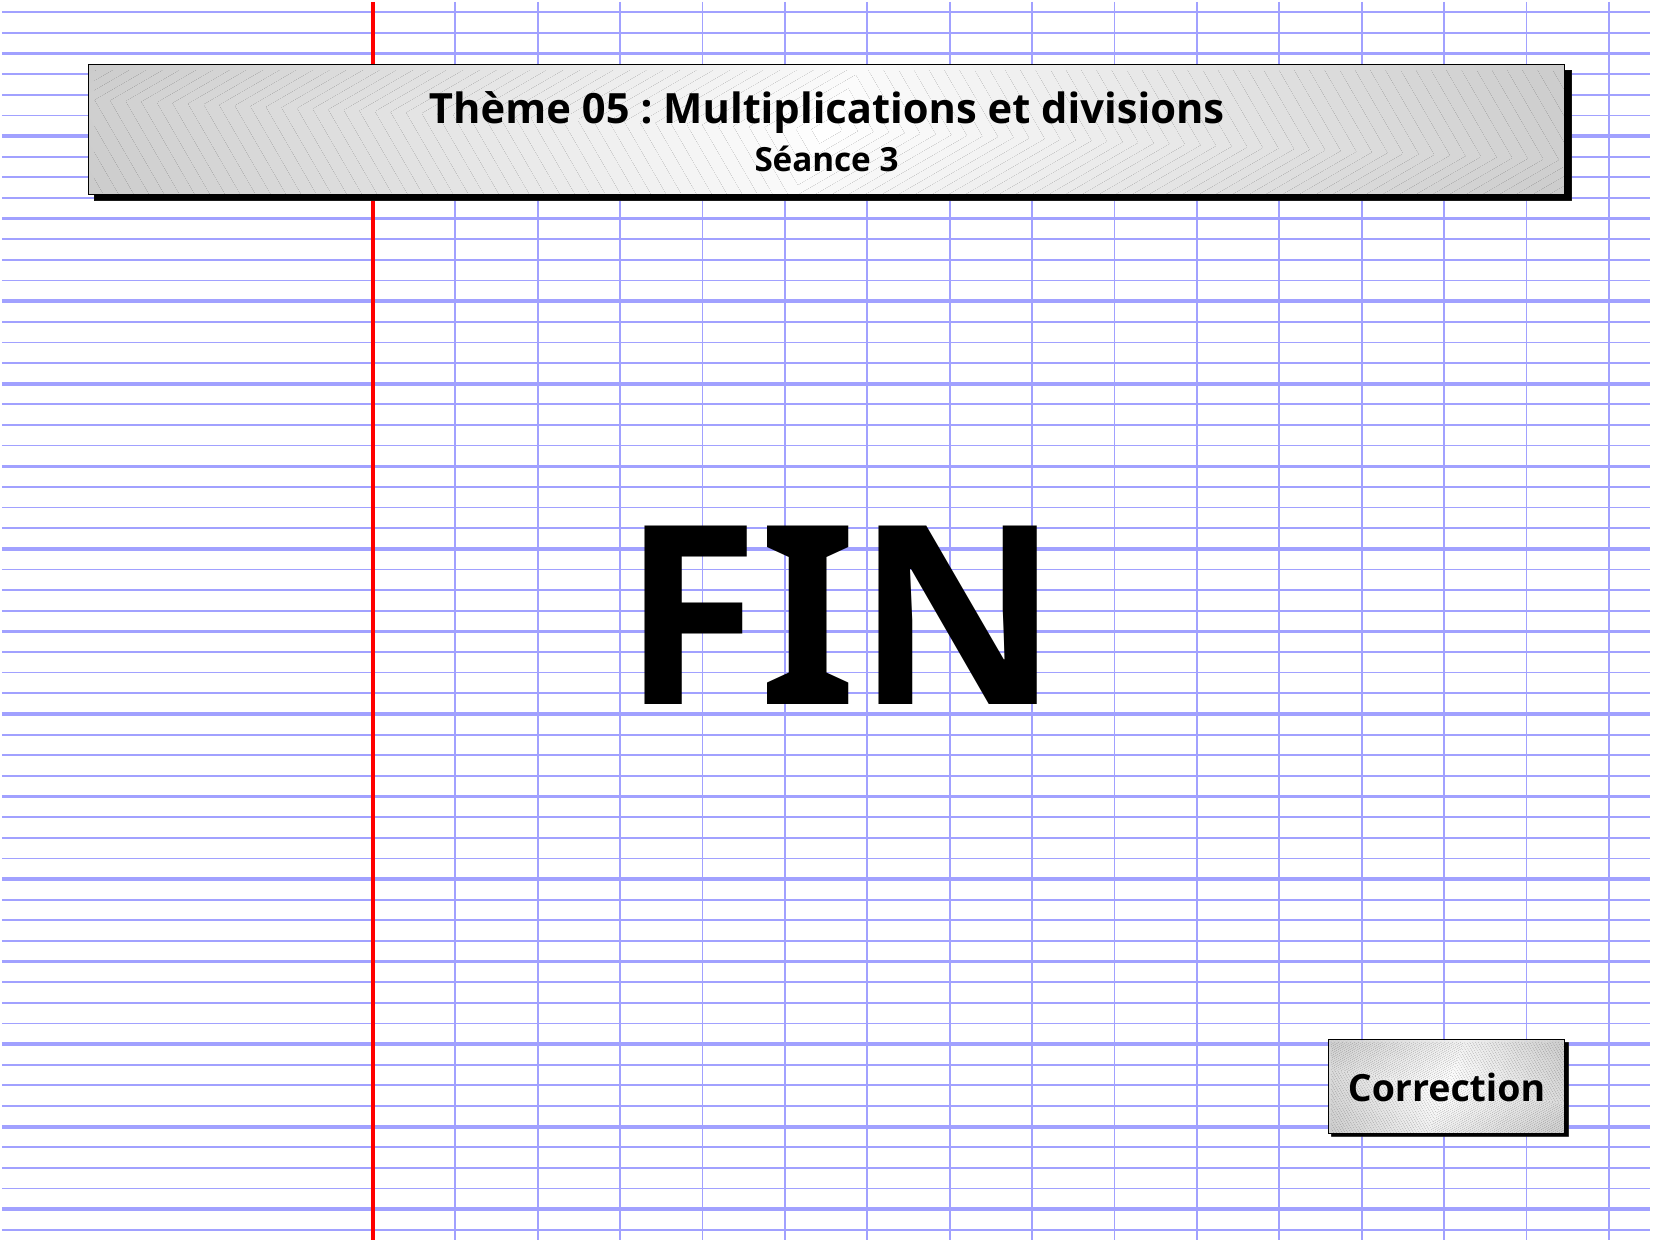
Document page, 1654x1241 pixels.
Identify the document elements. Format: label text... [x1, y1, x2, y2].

picture [0, 0, 1654, 1241]
text_box FIN [413, 429, 1270, 798]
text_box Thème 05 : Multiplications et divisions Séance 3 [88, 64, 1565, 195]
text_box Correction [1328, 1039, 1565, 1134]
